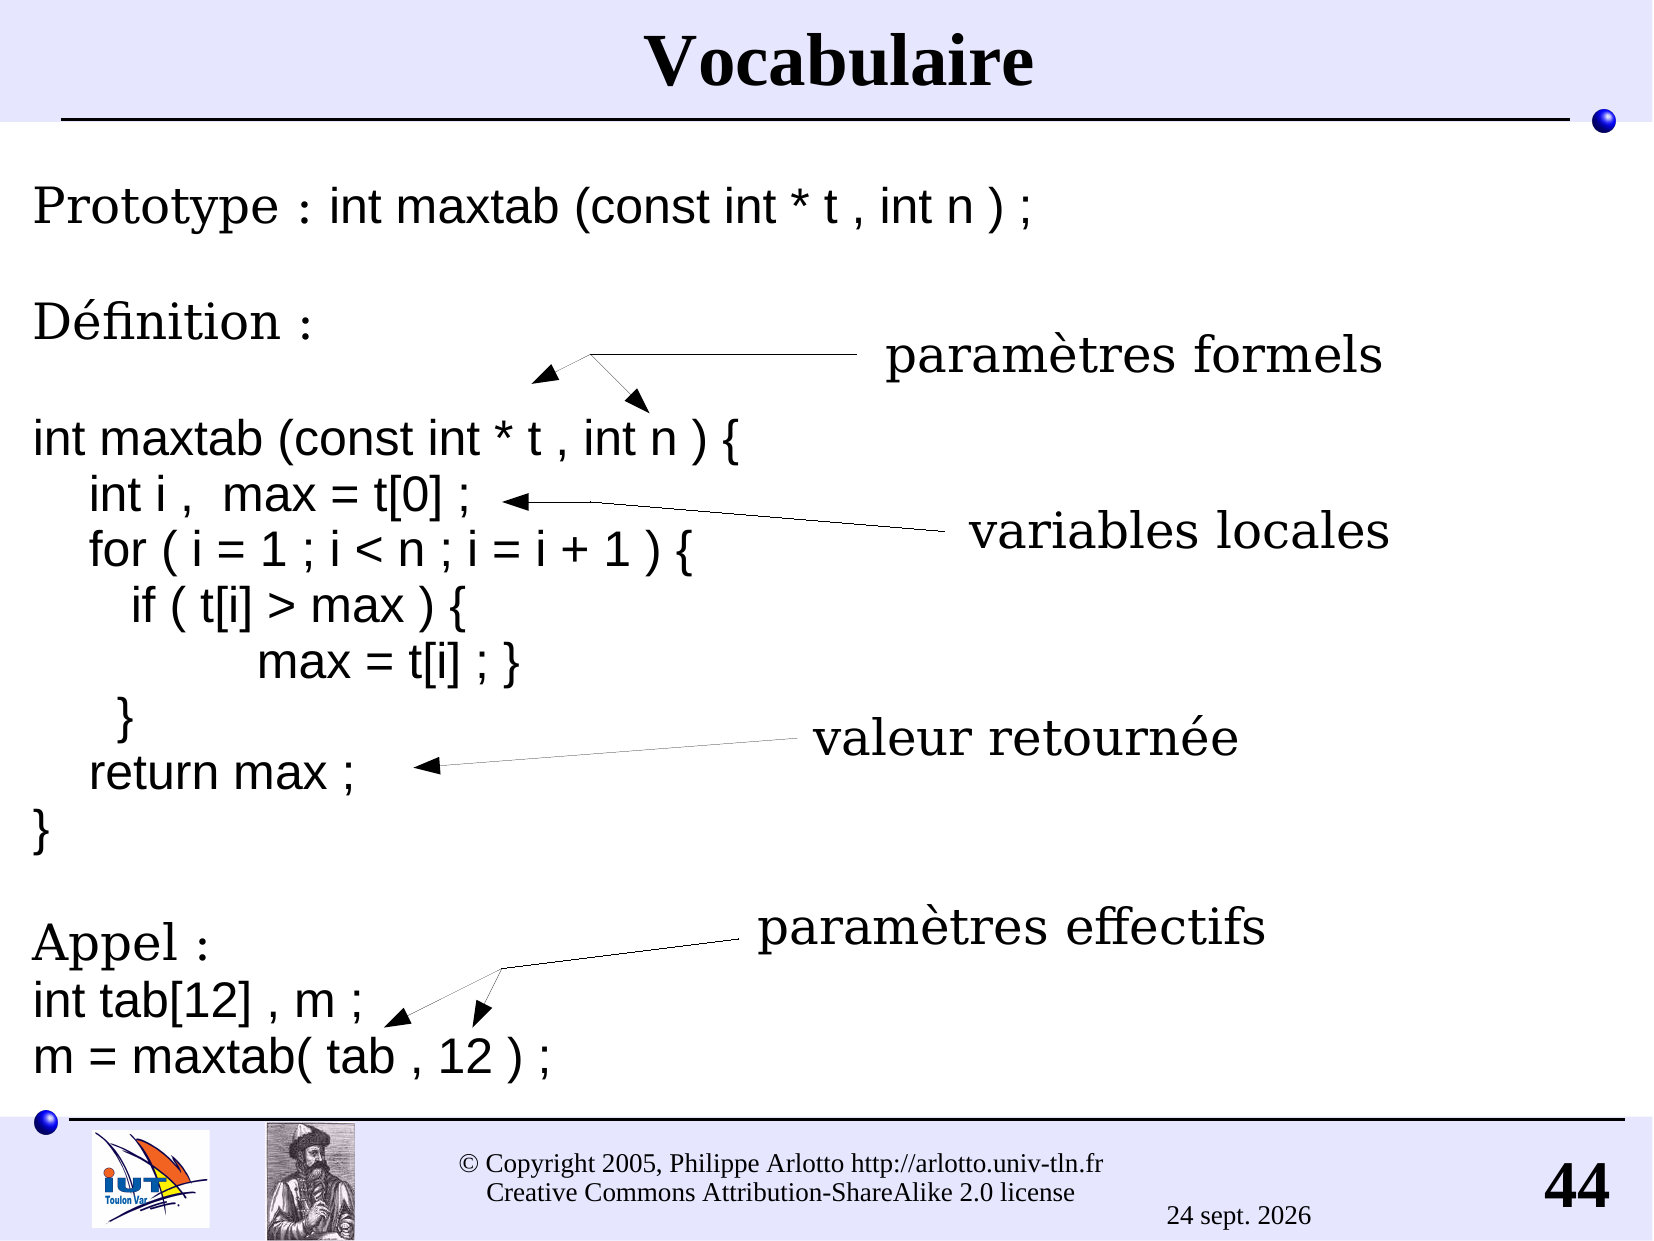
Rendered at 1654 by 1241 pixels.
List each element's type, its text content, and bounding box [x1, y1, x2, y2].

title Vocabulaire [95, 11, 1585, 110]
text_box paramètres effectifs [757, 898, 1270, 957]
text_box paramètres formels [885, 325, 1385, 385]
text_box Prototype : int maxtab (const int * t , int n ) ; Définition : int maxtab (const int * t , int n ) { int i , max = t[0] ; for ( i = 1 ; i < n ; i = i + 1 ) { if ( t[i] > max ) { max = t[i] ; } } return max ; } Appel : int tab[12] , m ; m = maxtab( tab , 12 ) ; [32, 177, 1034, 1092]
text_box variables locales [969, 501, 1392, 561]
text_box valeur retournée [813, 708, 1241, 768]
picture [265, 1122, 355, 1241]
